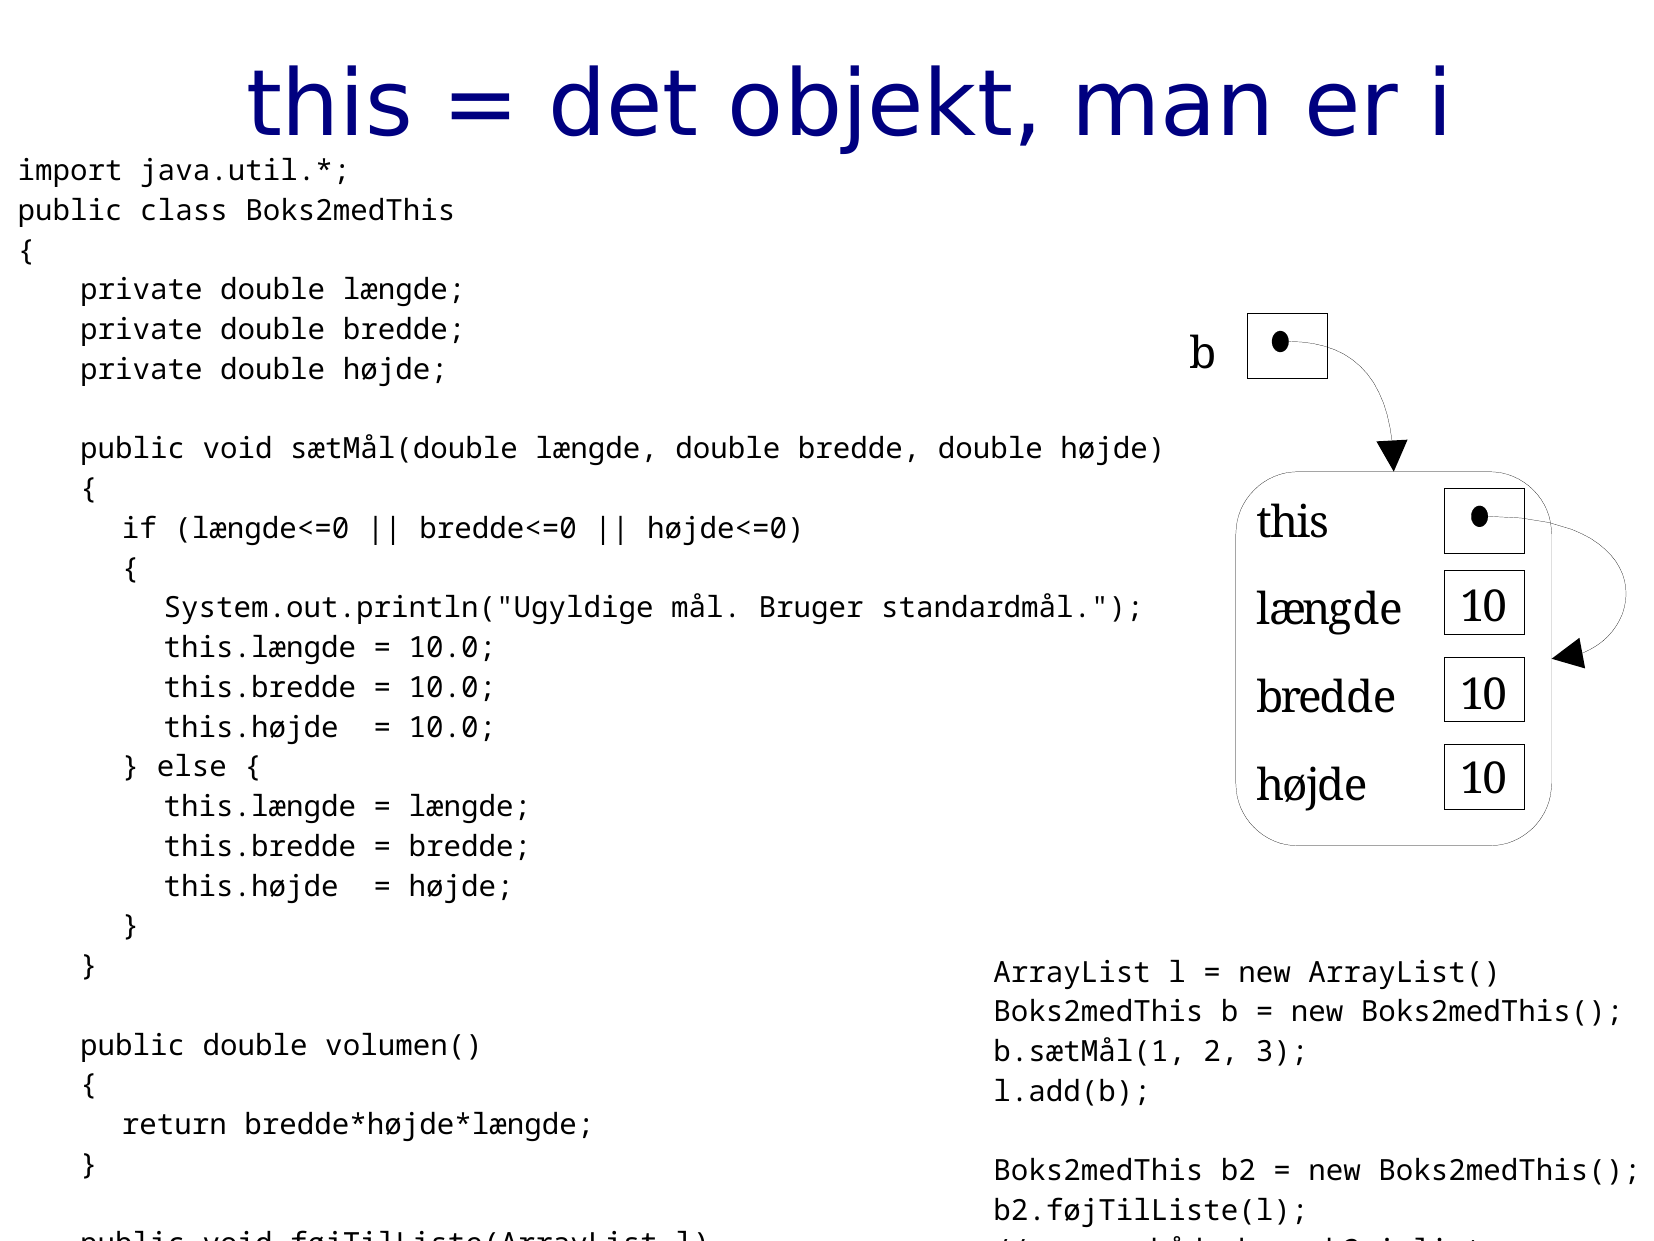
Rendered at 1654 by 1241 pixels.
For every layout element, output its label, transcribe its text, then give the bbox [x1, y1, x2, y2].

text_box ArrayList l = new ArrayList() Boks2medThis b = new Boks2medThis(); b.sætMål(1, 2, 3); l.add(b); Boks2medThis b2 = new Boks2medThis(); b2.føjTilListe(l); // nu er både b og b2 i listen [924, 944, 1647, 1223]
text_box import java.util.*; public class Boks2medThis { private double længde; private double bredde; private double højde; public void sætMål(double længde, double bredde, double højde) { if (længde<=0 || bredde<=0 || højde<=0) { System.out.println("Ugyldige mål. Bruger standardmål."); this.længde = 10.0; this.bredde = 10.0; this.højde = 10.0; } else { this.længde = længde; this.bredde = bredde; this.højde = højde; } } public double volumen() { return bredde*højde*længde; } public void føjTilListe(ArrayList l) { l.add(this); } } [11, 143, 1172, 1220]
chart [1153, 299, 1627, 847]
title this = det objekt, man er i [156, 0, 1534, 208]
